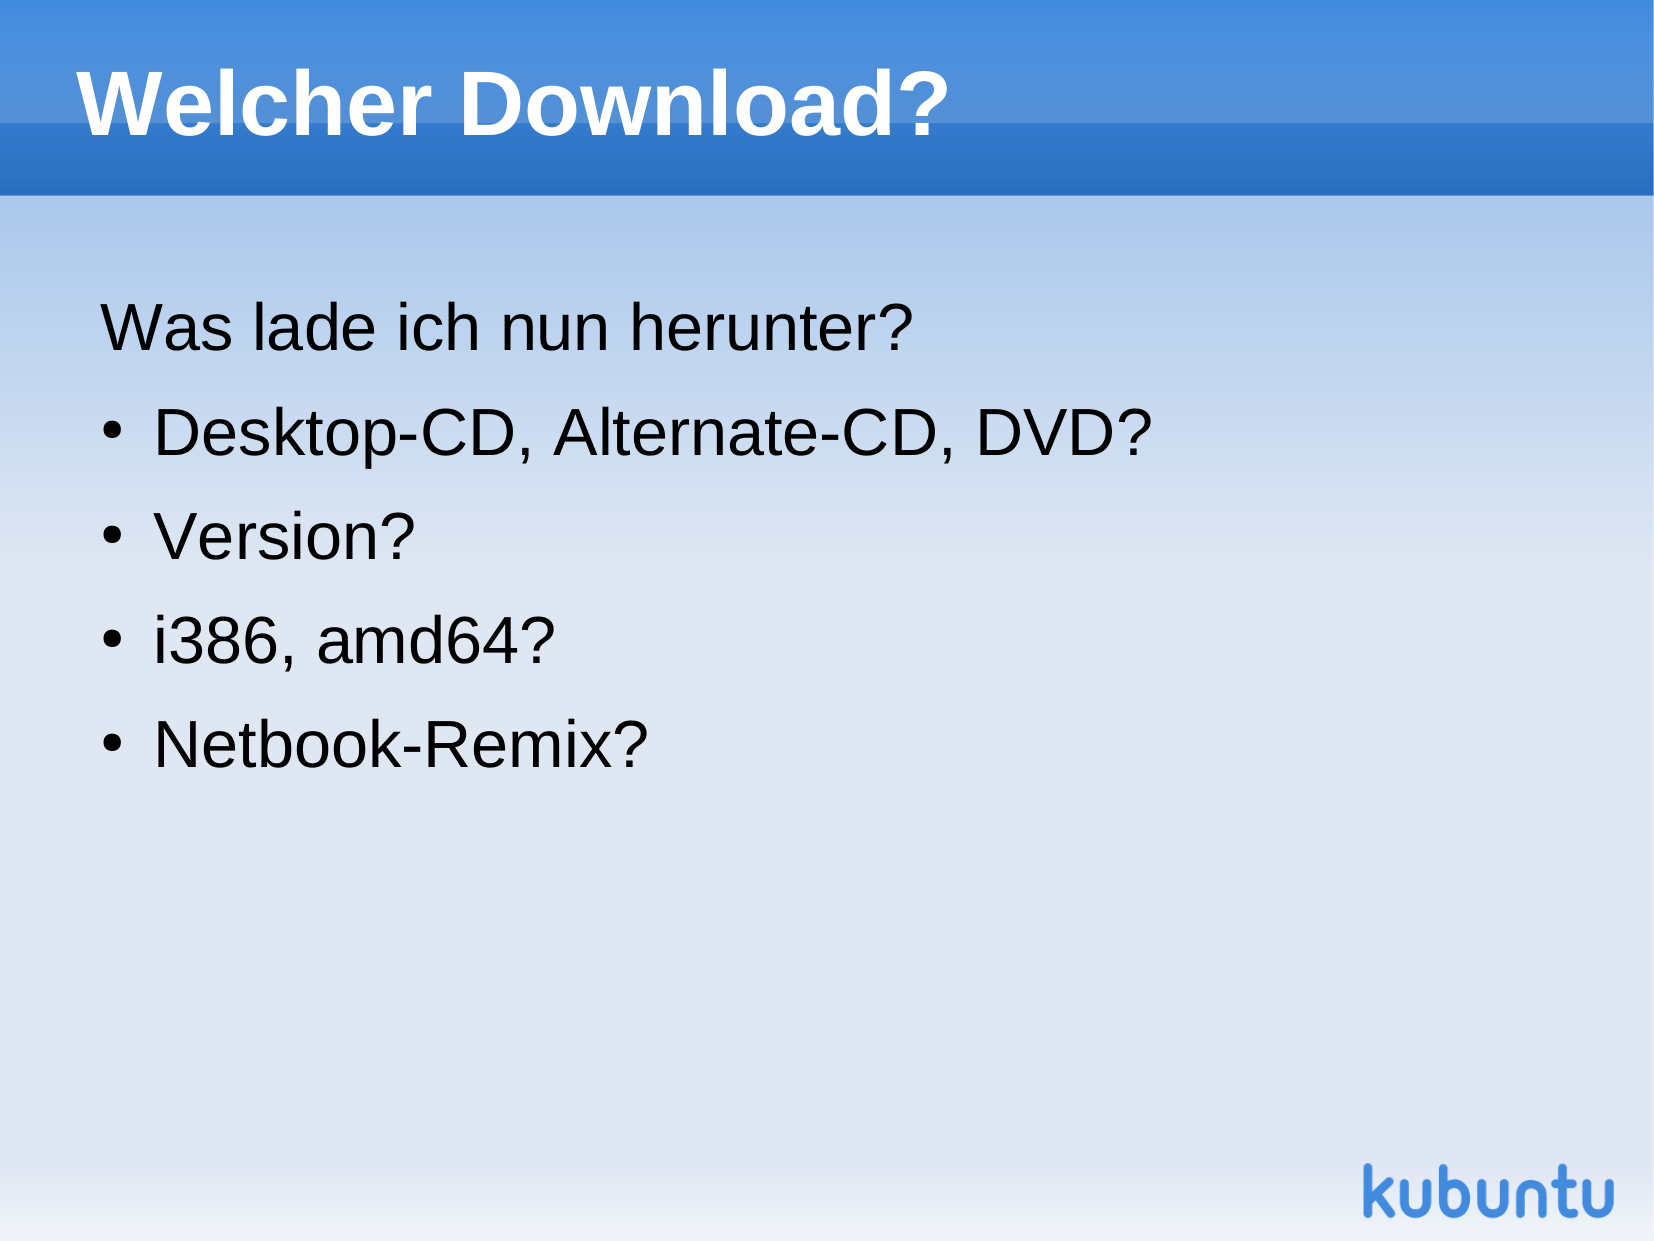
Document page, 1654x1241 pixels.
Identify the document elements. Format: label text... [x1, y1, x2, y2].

title Welcher Download? [76, 0, 1565, 208]
picture [0, 0, 1654, 1241]
list Was lade ich nun herunter? Desktop-CD, Alternate-CD, DVD? Version? i386, amd64? Netbook-Remix? [82, 290, 1571, 1109]
